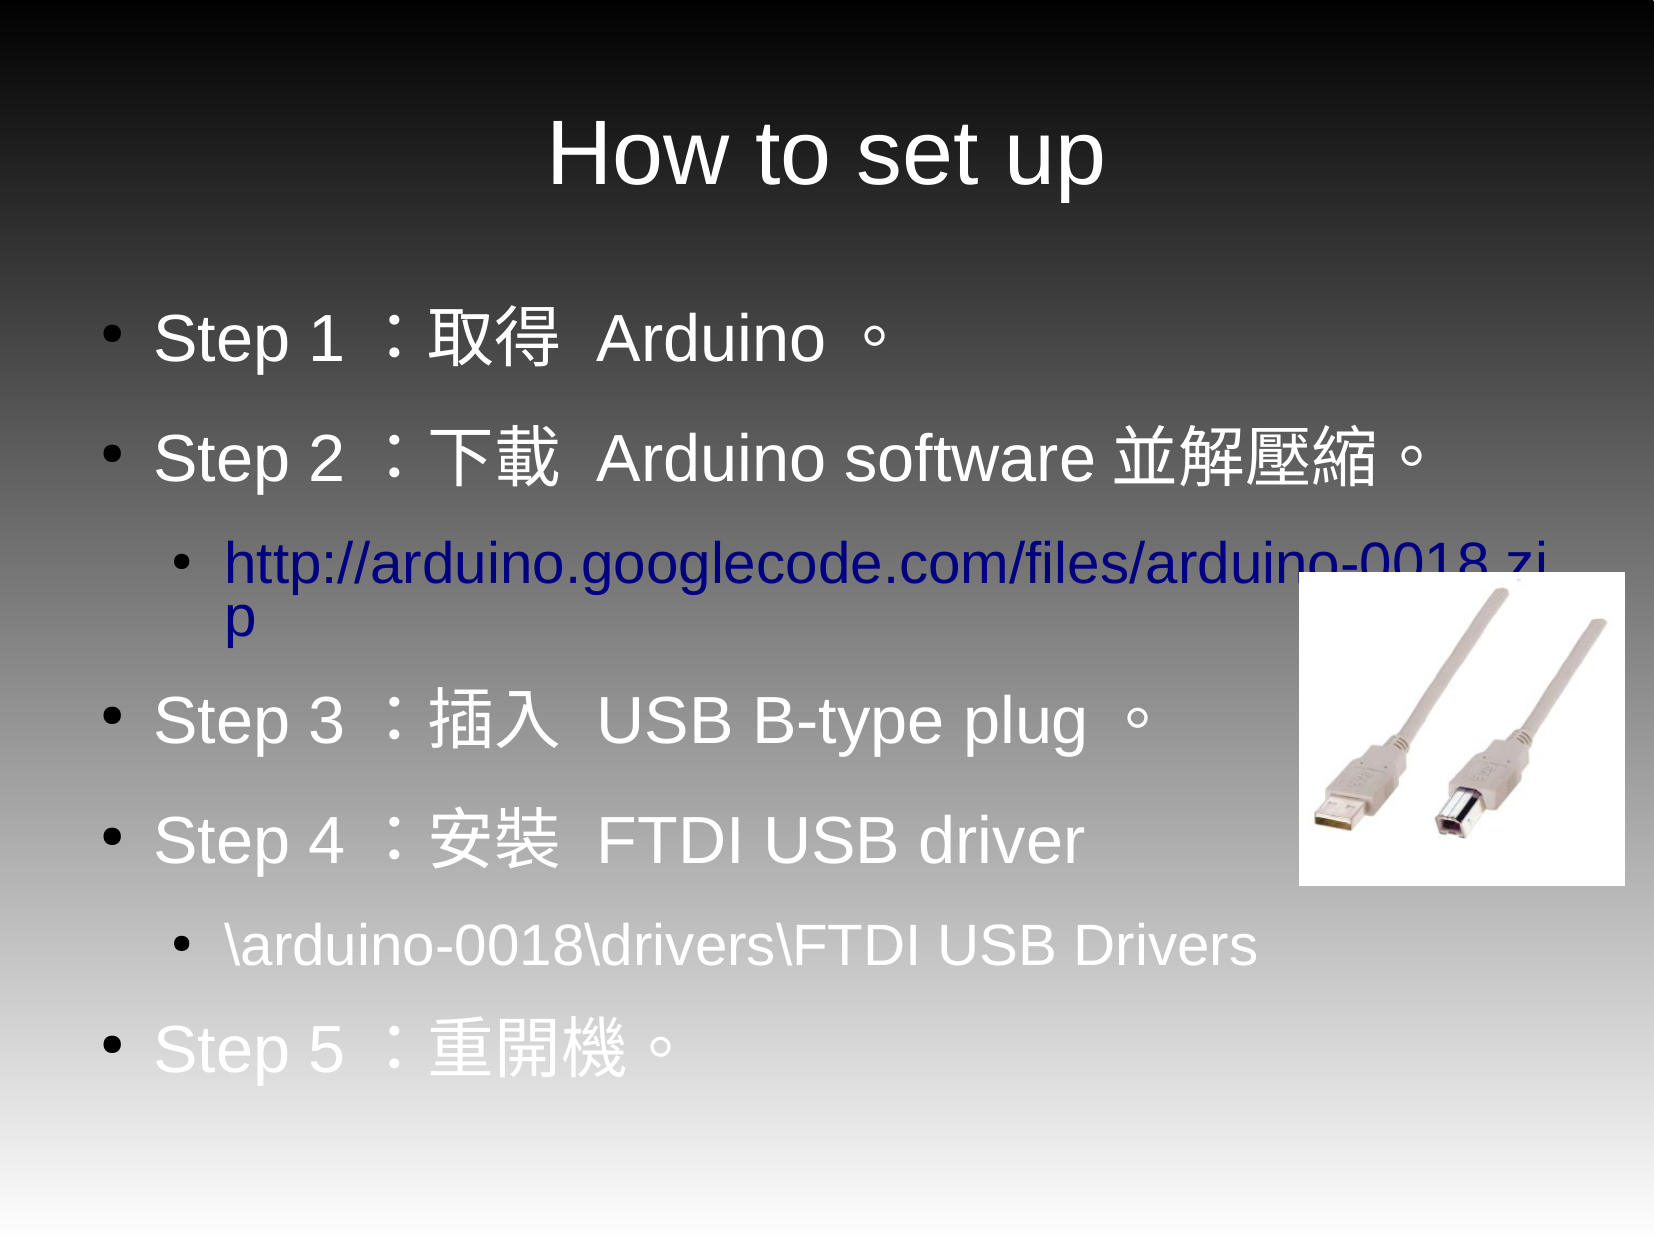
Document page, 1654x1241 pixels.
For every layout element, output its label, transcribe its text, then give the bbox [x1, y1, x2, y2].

list Step 1：取得 Arduino。 Step 2：下載 Arduino software並解壓縮。 http://arduino.googlecode.com/files/arduino-0018.zip Step 3：插入 USB B-type plug。 Step 4：安裝 FTDI USB driver \arduino-0018\drivers\FTDI USB Drivers Step 5：重開機。 [82, 290, 1571, 1094]
picture [1299, 572, 1625, 886]
title How to set up [82, 56, 1571, 250]
